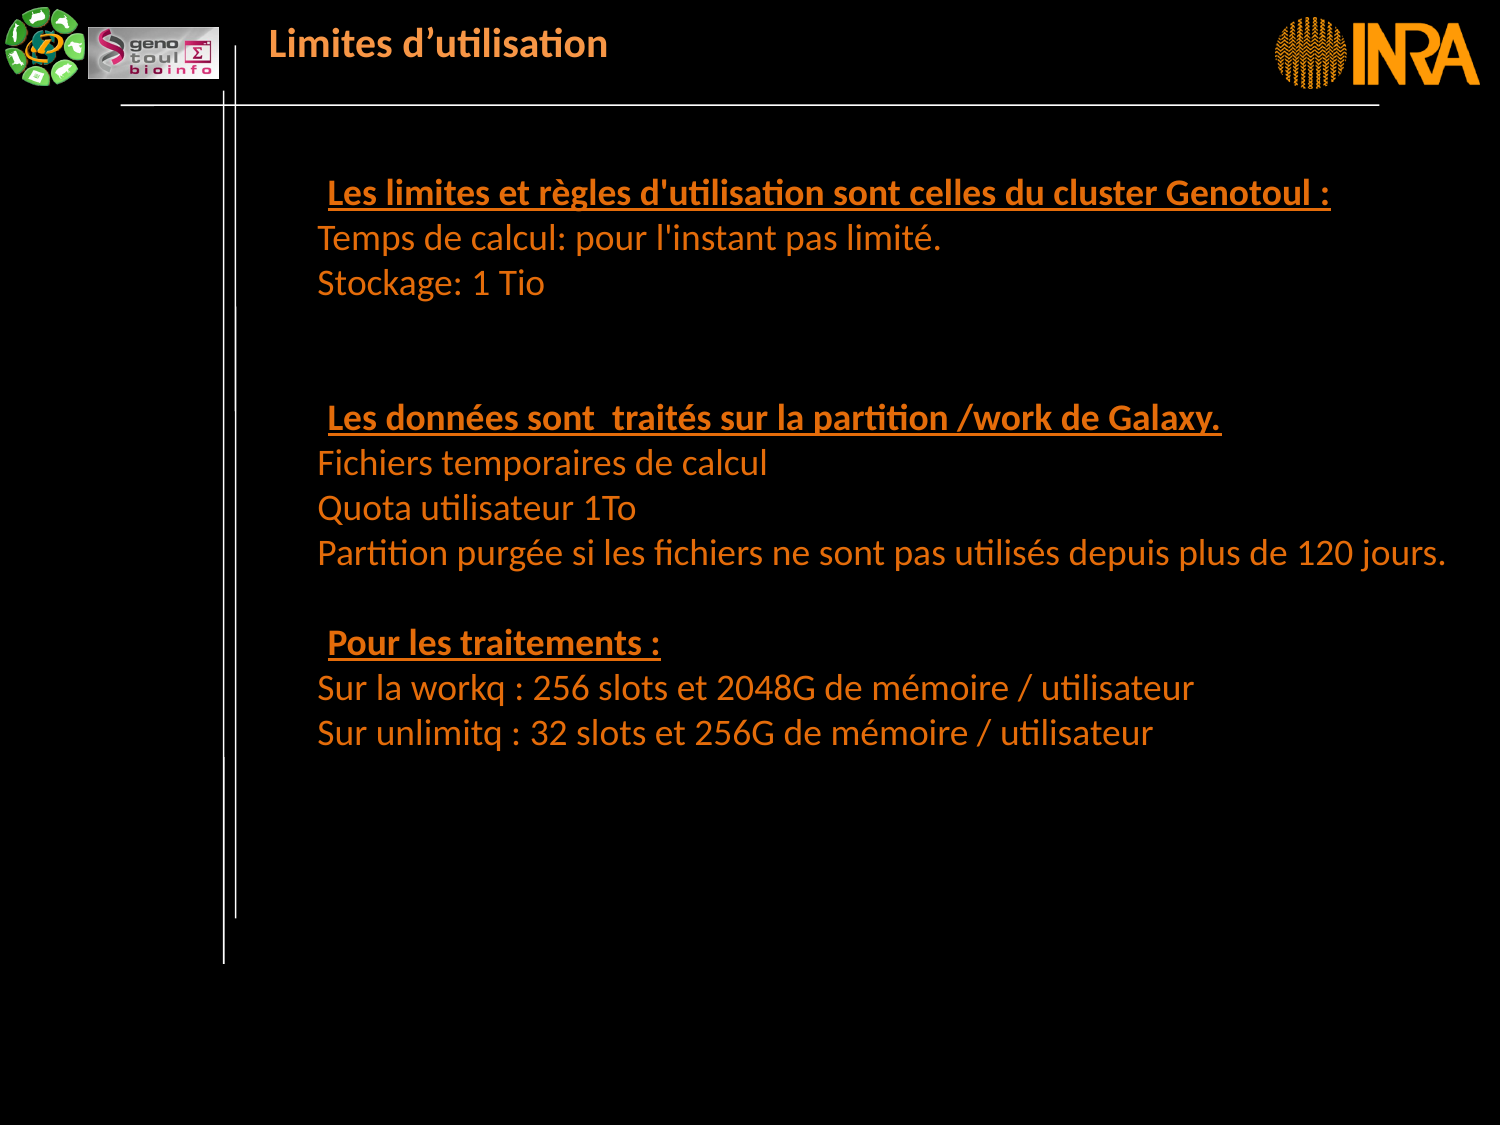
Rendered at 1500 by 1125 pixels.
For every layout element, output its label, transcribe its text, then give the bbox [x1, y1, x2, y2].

text_box Les limites et règles d'utilisation sont celles du cluster Genotoul : Temps de calcul: pour l'instant pas limité. Stockage: 1 Tio Les données sont traités sur la partition /work de Galaxy. Fichiers temporaires de calcul Quota utilisateur 1To Partition purgée si les fichiers ne sont pas utilisés depuis plus de 120 jours. Pour les traitements : Sur la workq : 256 slots et 2048G de mémoire / utilisateur Sur unlimitq : 32 slots et 256G de mémoire / utilisateur [289, 161, 1476, 806]
text_box Limites d’utilisation [253, 19, 1270, 86]
